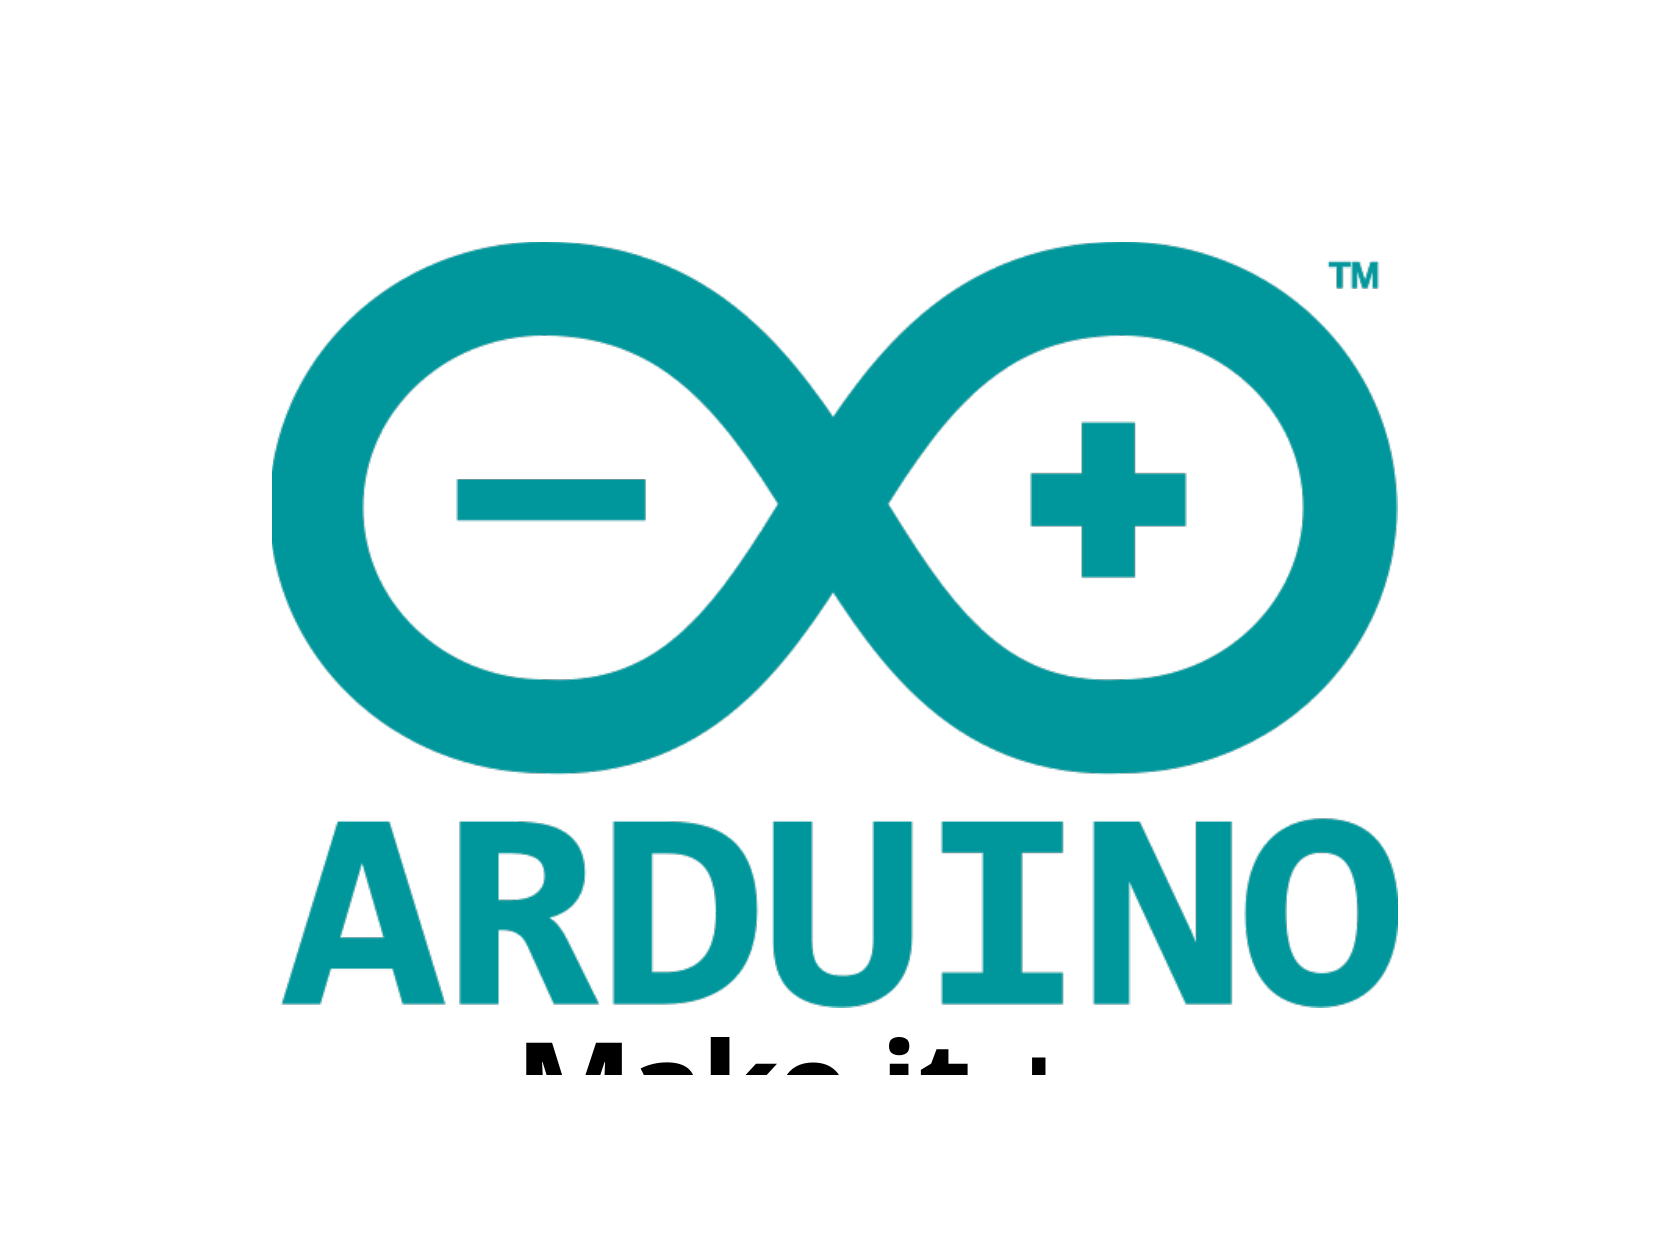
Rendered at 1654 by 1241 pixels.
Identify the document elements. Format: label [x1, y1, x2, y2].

chart [153, 897, 1159, 1075]
picture [272, 242, 1398, 1008]
